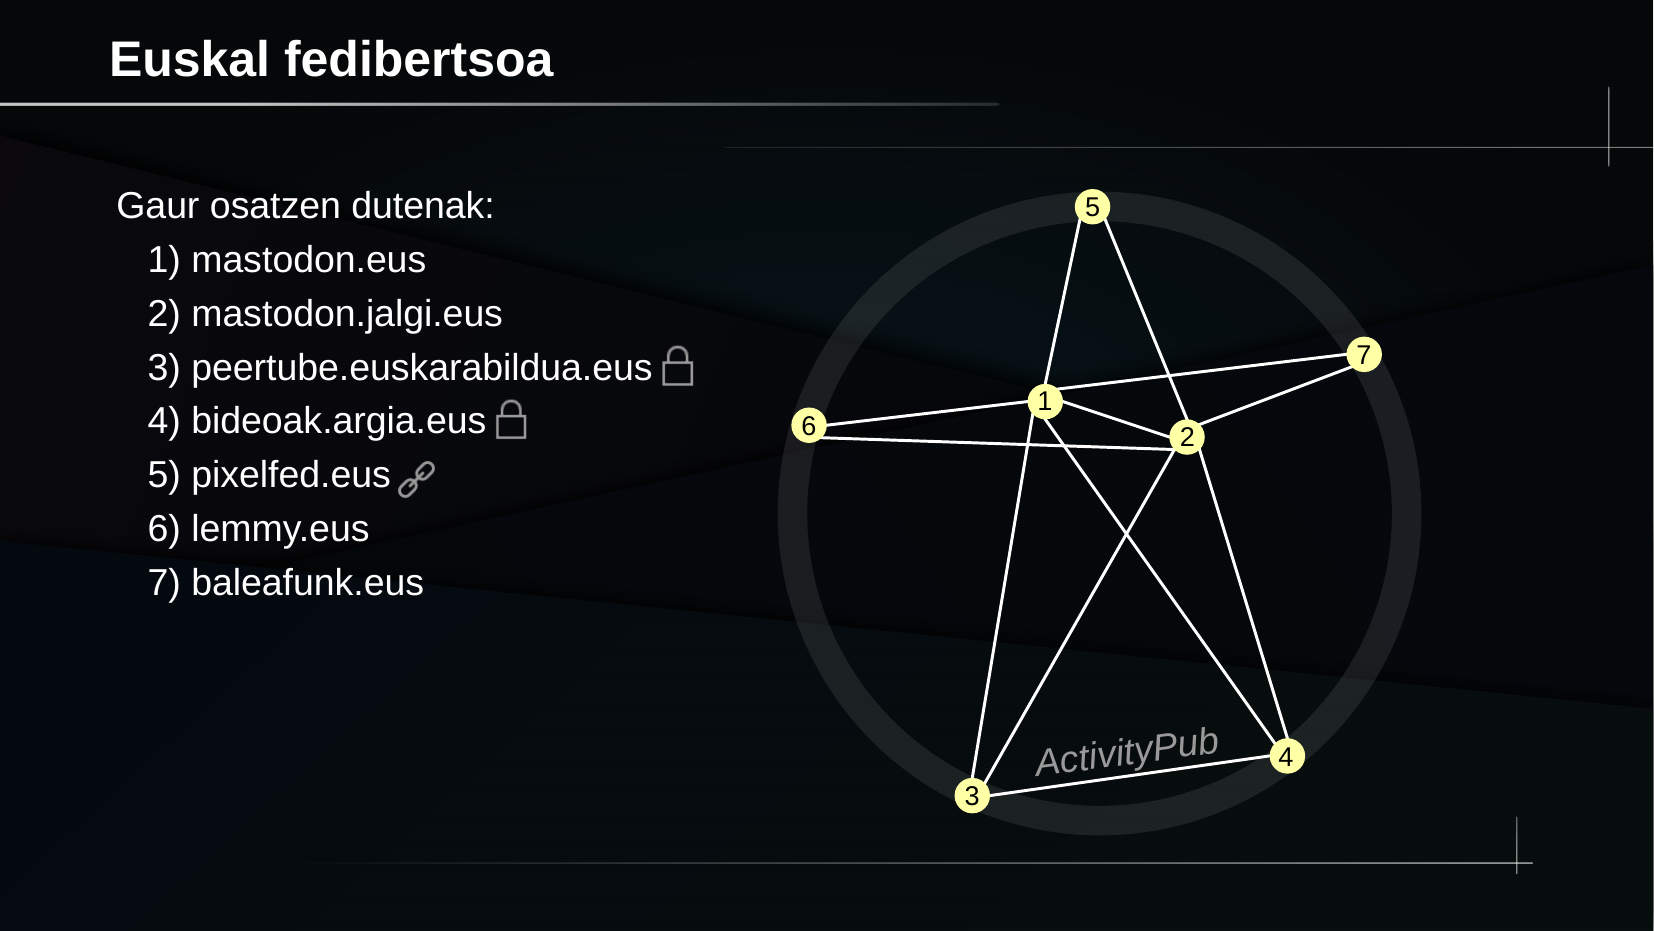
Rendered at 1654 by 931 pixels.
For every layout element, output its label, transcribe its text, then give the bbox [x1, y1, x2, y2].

text_box 5 [1070, 184, 1116, 230]
text_box 6 [786, 403, 832, 449]
text_box 3 [949, 773, 995, 819]
picture [0, 0, 1654, 931]
text_box ActivityPub [1016, 708, 1238, 795]
text_box 7 [1341, 332, 1387, 378]
text_box 2 [1164, 414, 1210, 460]
text_box Euskal fedibertsoa [94, 23, 1512, 95]
text_box 1 [1022, 378, 1068, 424]
text_box Gaur osatzen dutenak: 1) mastodon.eus 2) mastodon.jalgi.eus 3) peertube.euskarabildua.eus 4) bideoak.argia.eus 5) pixelfed.eus 6) lemmy.eus 7) baleafunk.eus [101, 177, 676, 611]
text_box 4 [1263, 734, 1309, 780]
